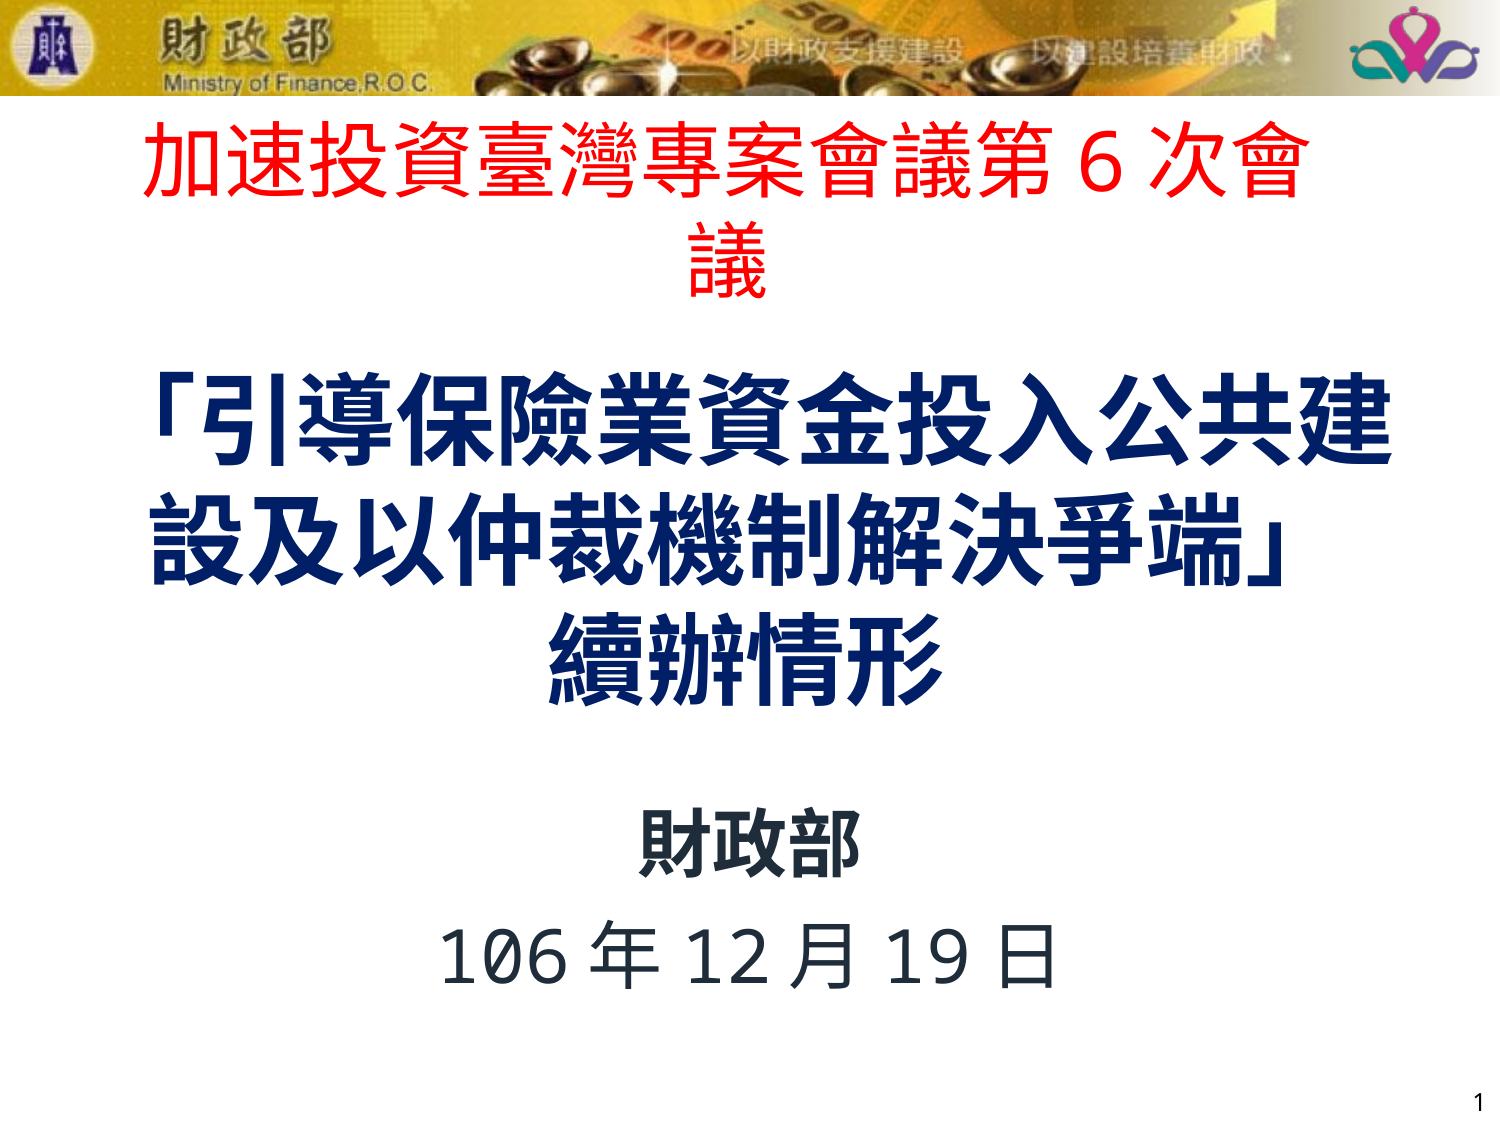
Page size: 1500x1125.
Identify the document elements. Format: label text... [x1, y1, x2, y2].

title 加速投資臺灣專案會議第6次會議 [139, 106, 1352, 211]
text_box [0, 0, 1500, 95]
text_box 「引導保險業資金投入公共建 設及以仲裁機制解決爭端」 續辦情形 財政部 106年12月19日 [93, 355, 1398, 1002]
text_box 1 [1470, 1084, 1488, 1119]
